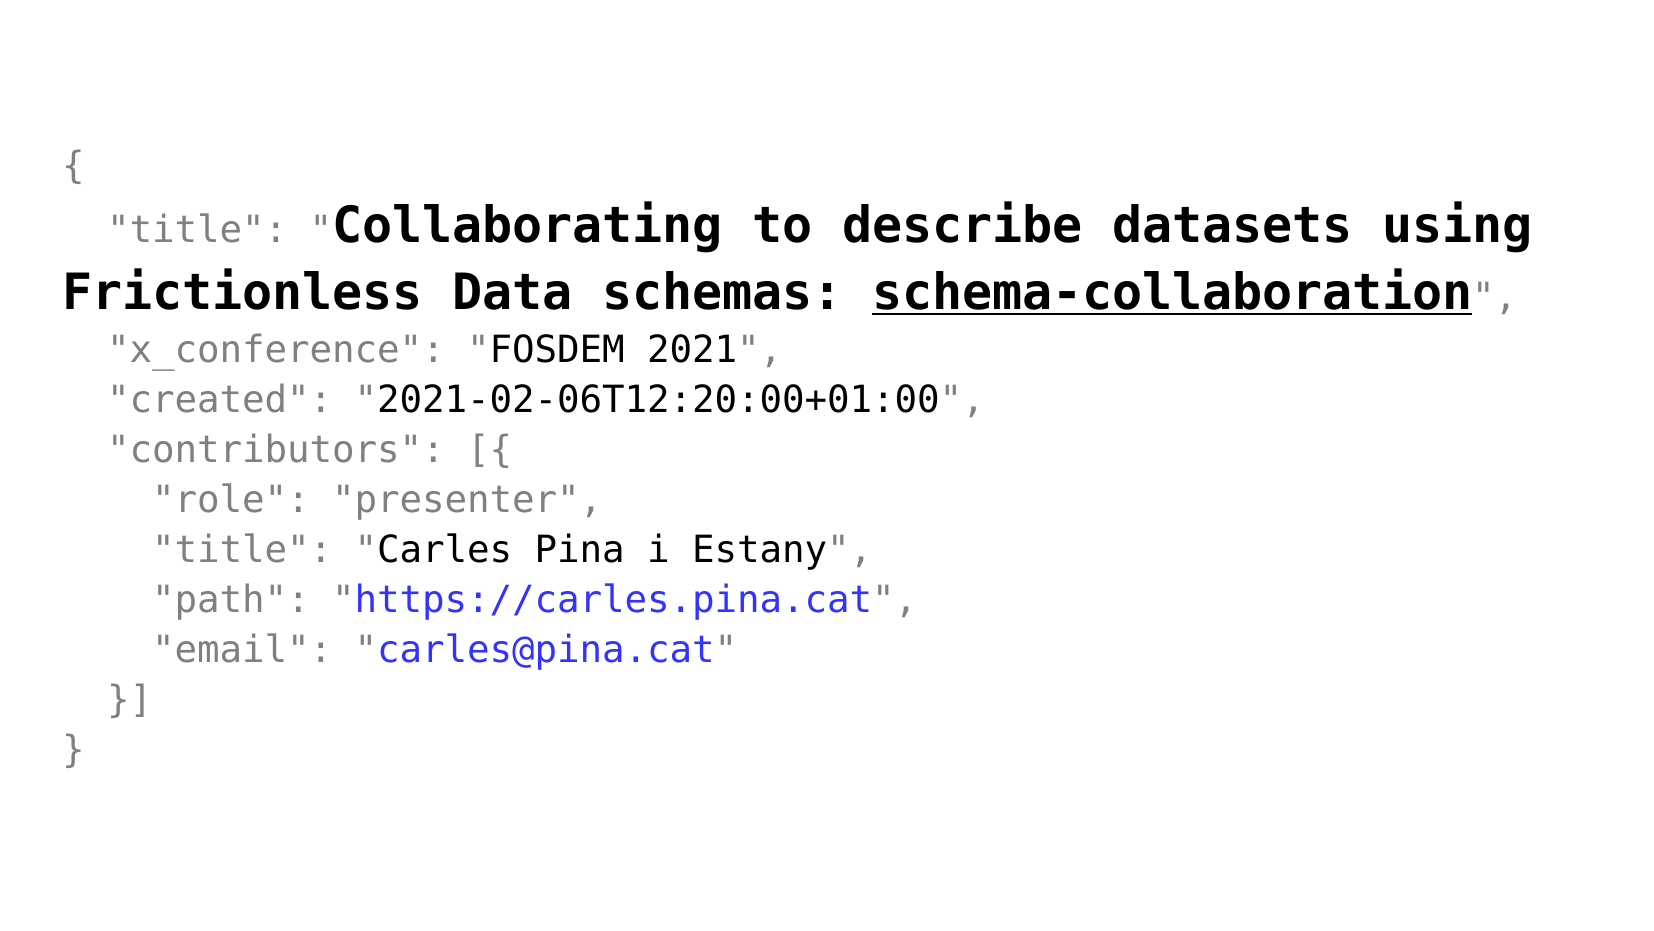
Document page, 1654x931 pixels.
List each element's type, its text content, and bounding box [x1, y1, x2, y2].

text_box { "title": "Collaborating to describe datasets using Frictionless Data schemas: schema-collaboration", "x_conference": "FOSDEM 2021", "created": "2021-02-06T12:20:00+01:00", "contributors": [{ "role": "presenter", "title": "Carles Pina i Estany", "path": "https://carles.pina.cat", "email": "carles@pina.cat" }] } [47, 129, 1560, 779]
